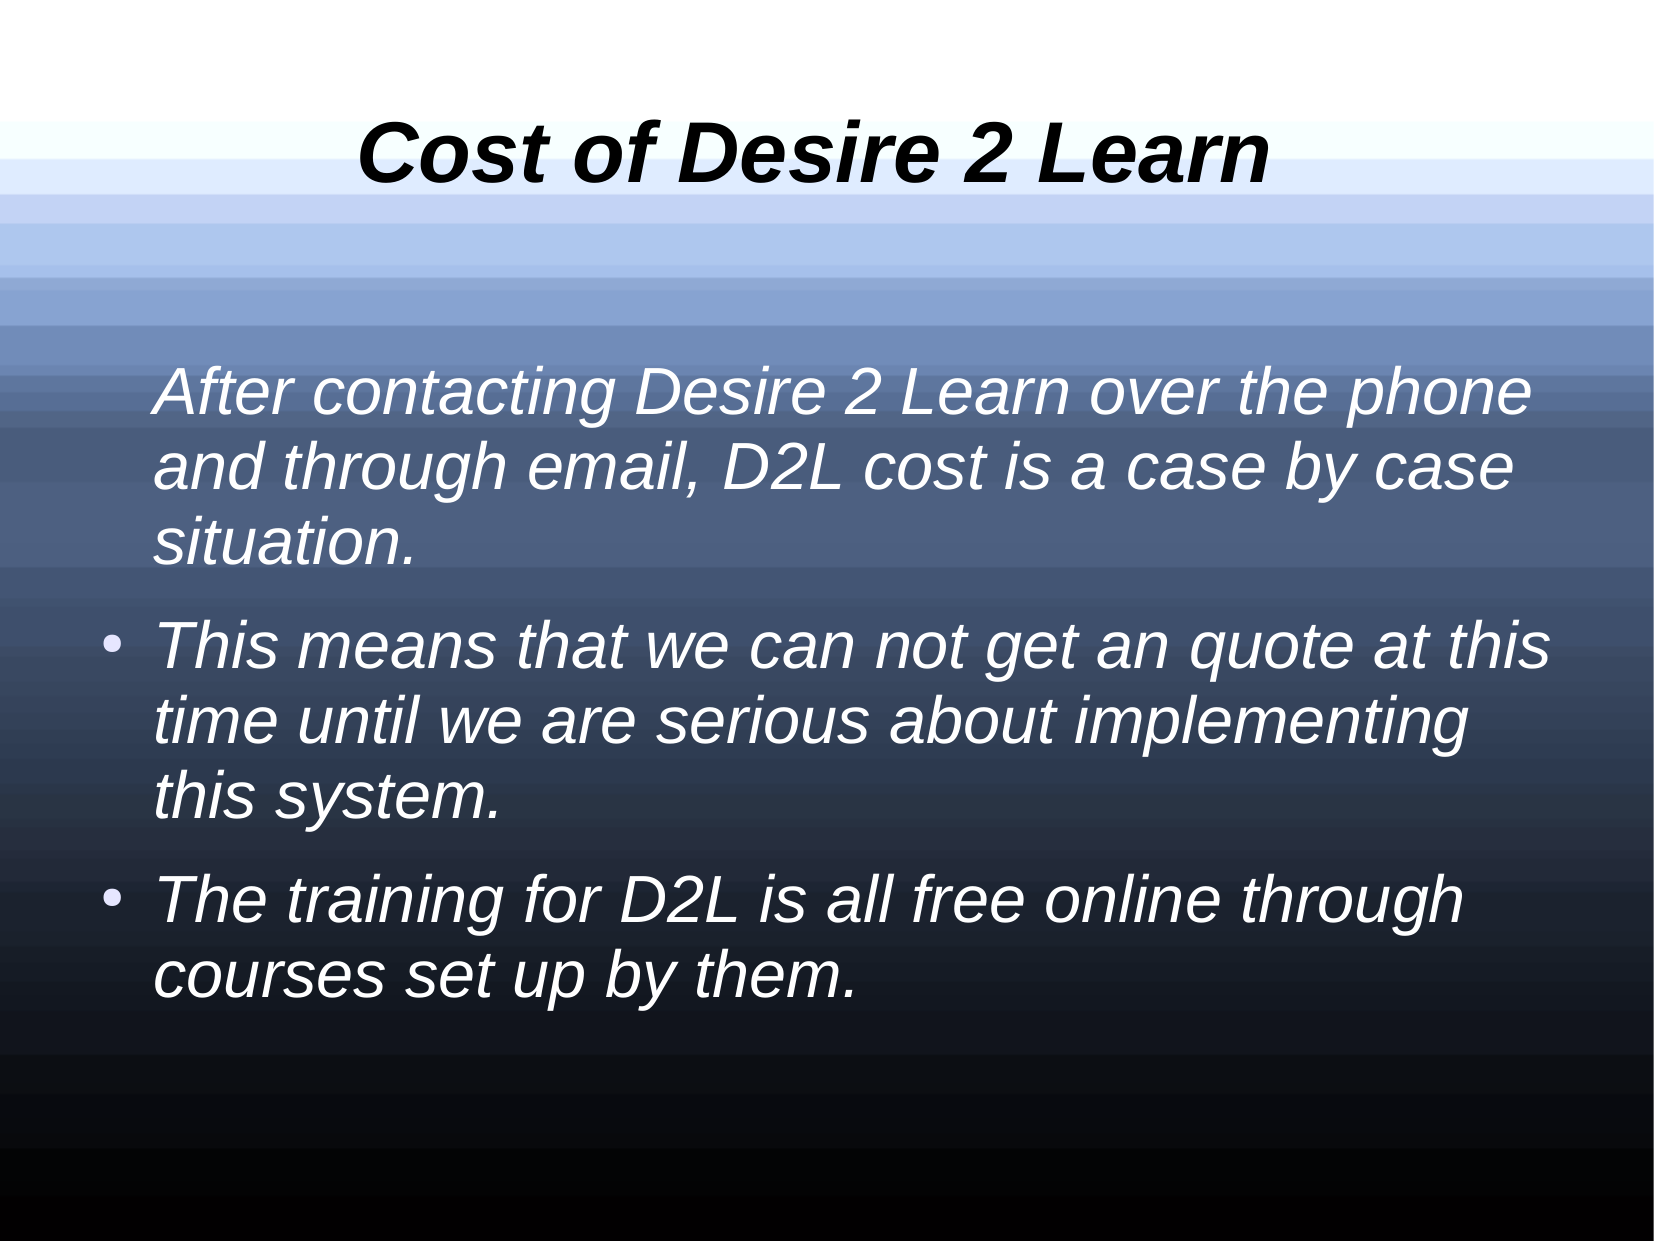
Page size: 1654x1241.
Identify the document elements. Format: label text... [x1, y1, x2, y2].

list After contacting Desire 2 Learn over the phone and through email, D2L cost is a case by case situation. This means that we can not get an quote at this time until we are serious about implementing this system. The training for D2L is all free online through courses set up by them. [82, 354, 1571, 1109]
title Cost of Desire 2 Learn [82, 49, 1571, 257]
picture [0, 0, 1654, 1241]
